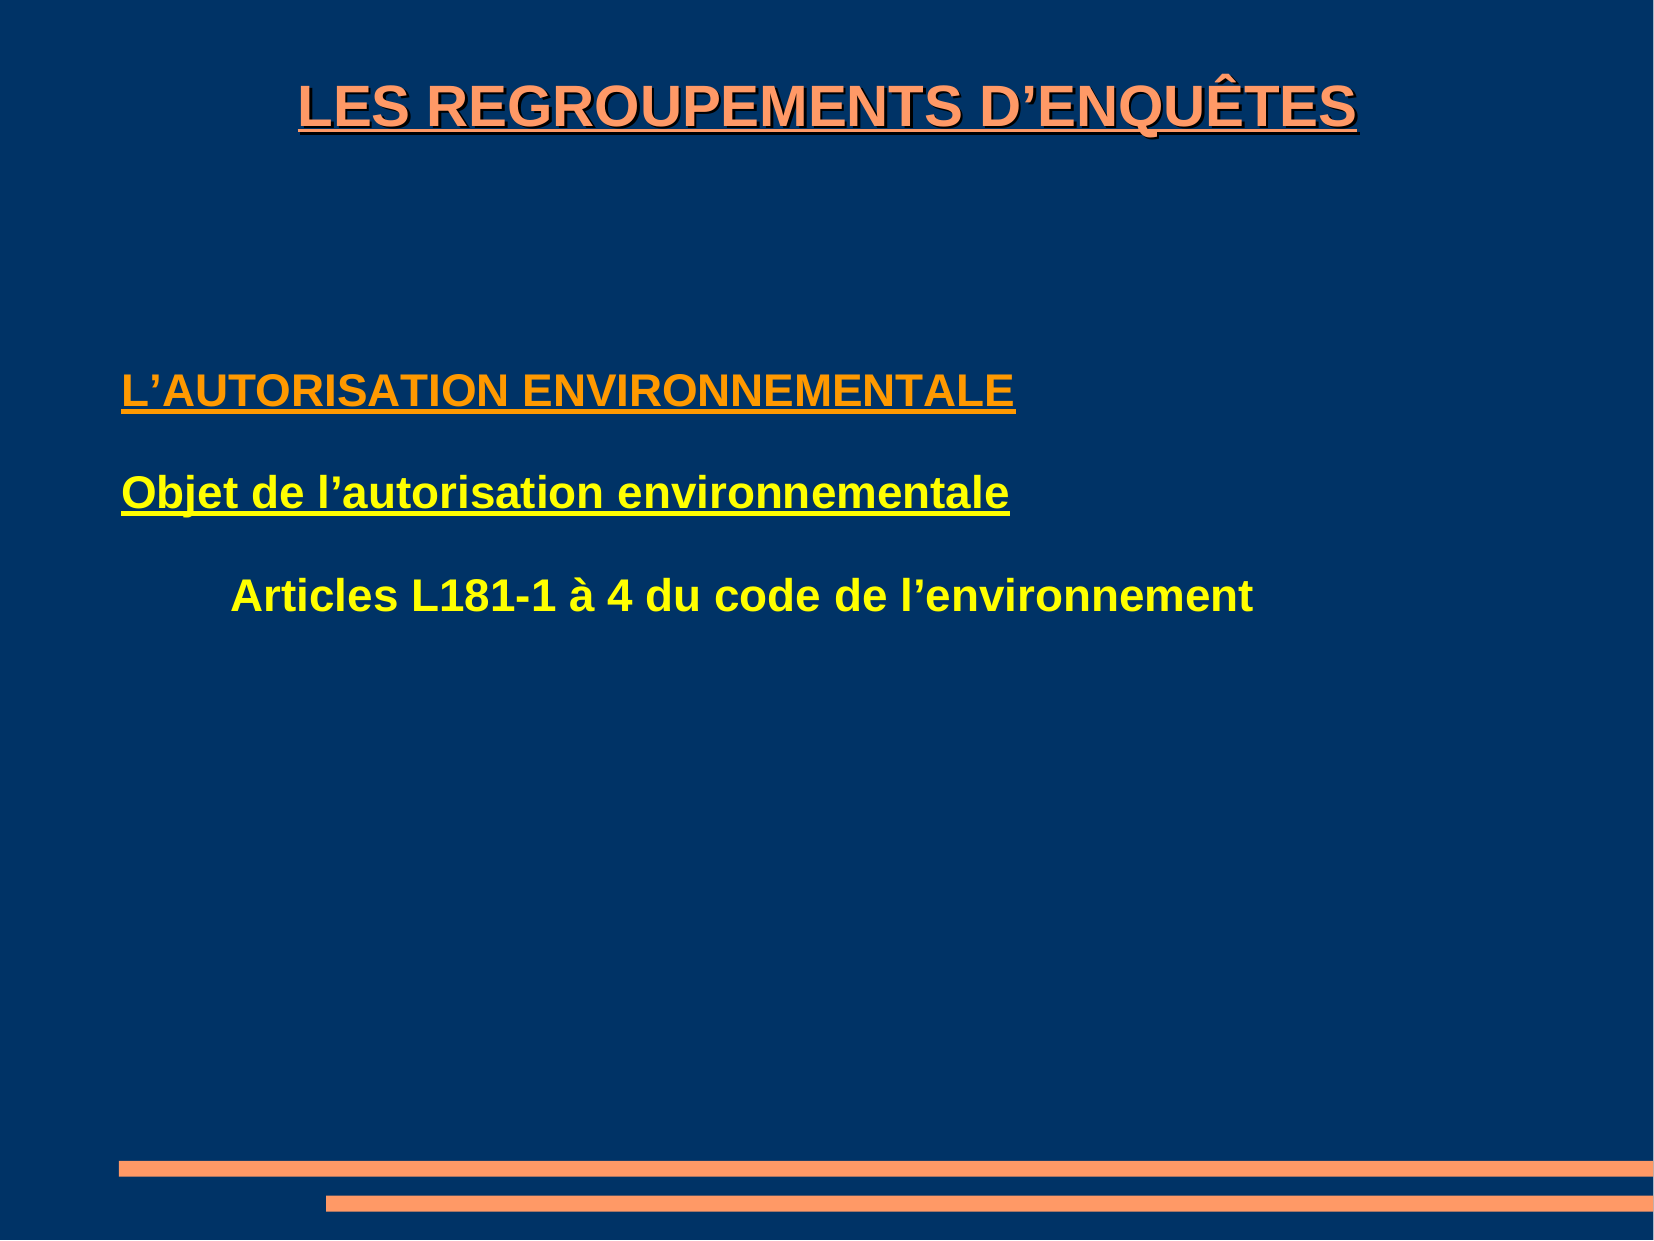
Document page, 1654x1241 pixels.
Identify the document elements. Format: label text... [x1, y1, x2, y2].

subtitle L’AUTORISATION ENVIRONNEMENTALE Objet de l’autorisation environnementale Articles L181-1 à 4 du code de l’environnement [121, 201, 1561, 1143]
title LES REGROUPEMENTS D’ENQUÊTES [121, 46, 1534, 166]
